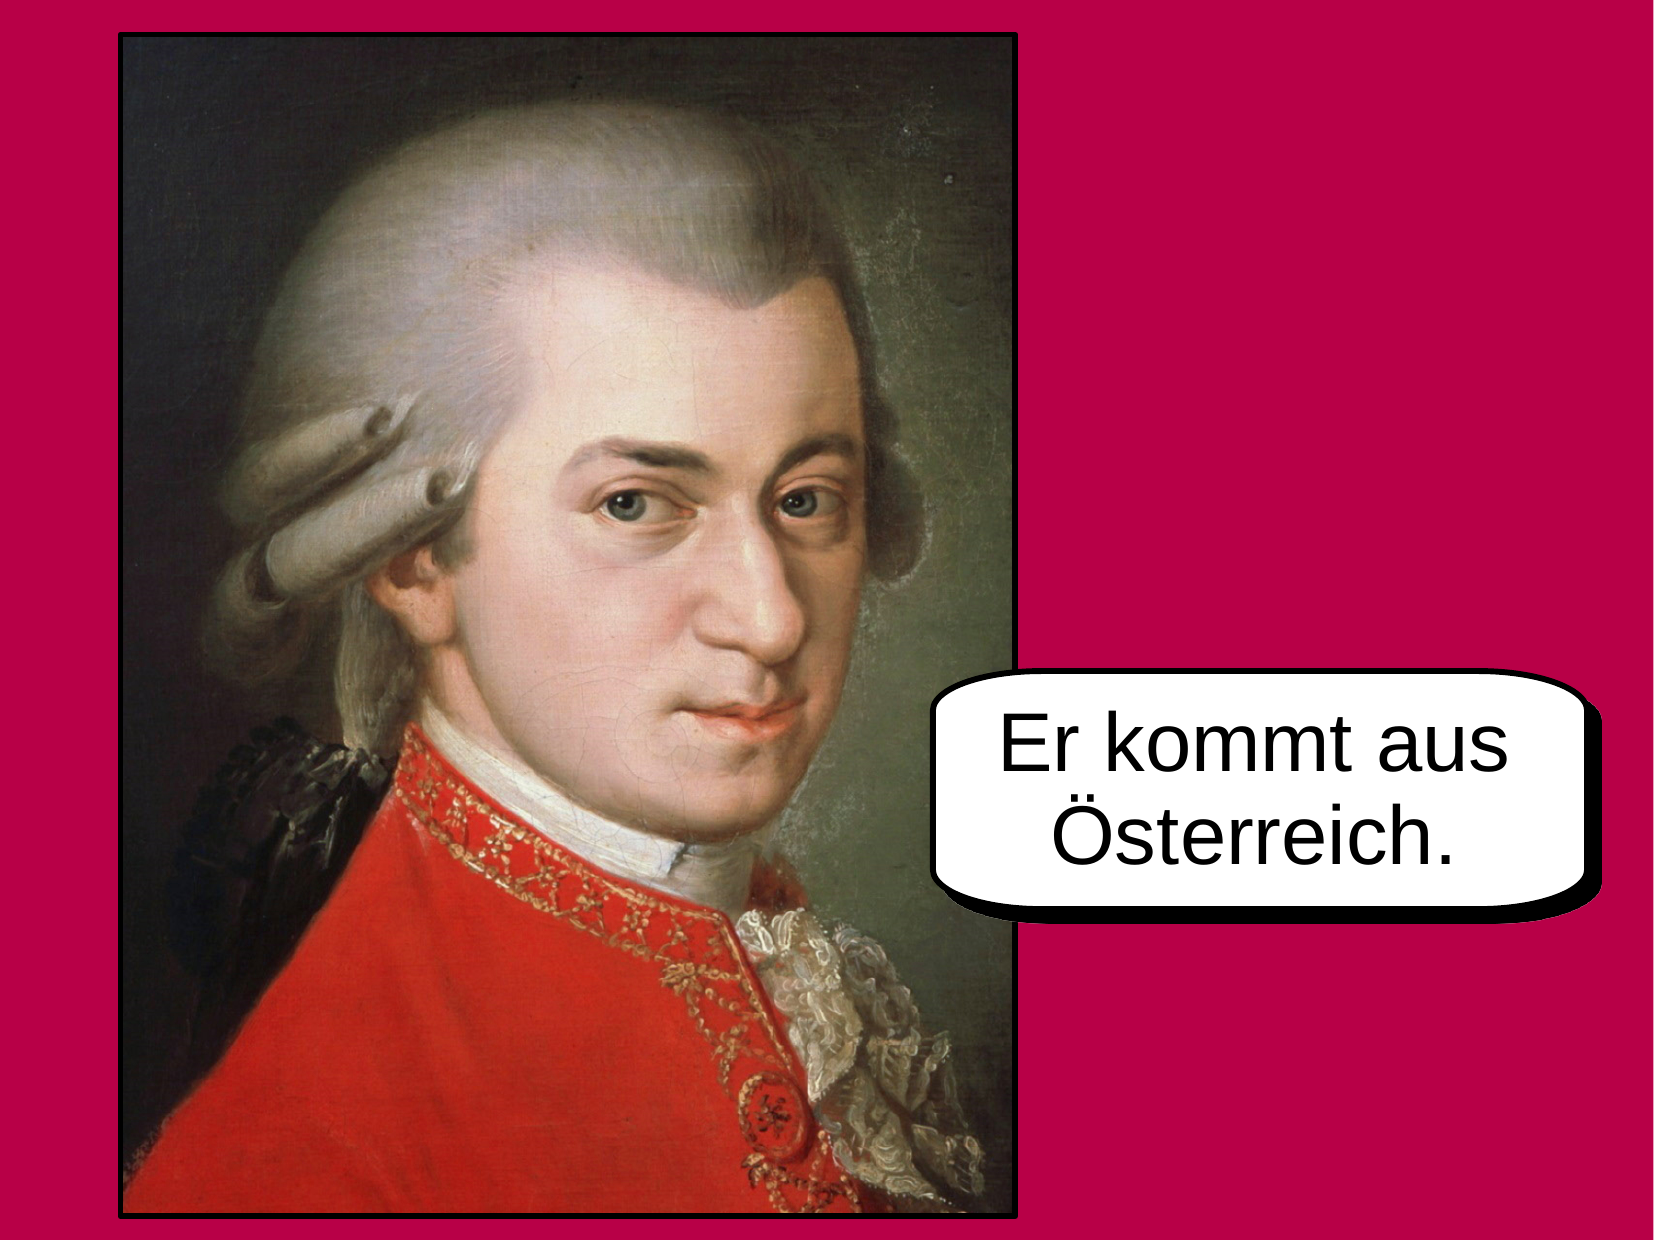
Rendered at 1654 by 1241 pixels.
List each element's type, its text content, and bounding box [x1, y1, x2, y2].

text_box [952, 671, 1568, 688]
text_box [969, 899, 1551, 910]
text_box Er kommt aus Österreich. [921, 688, 1588, 899]
picture [123, 37, 1013, 1214]
